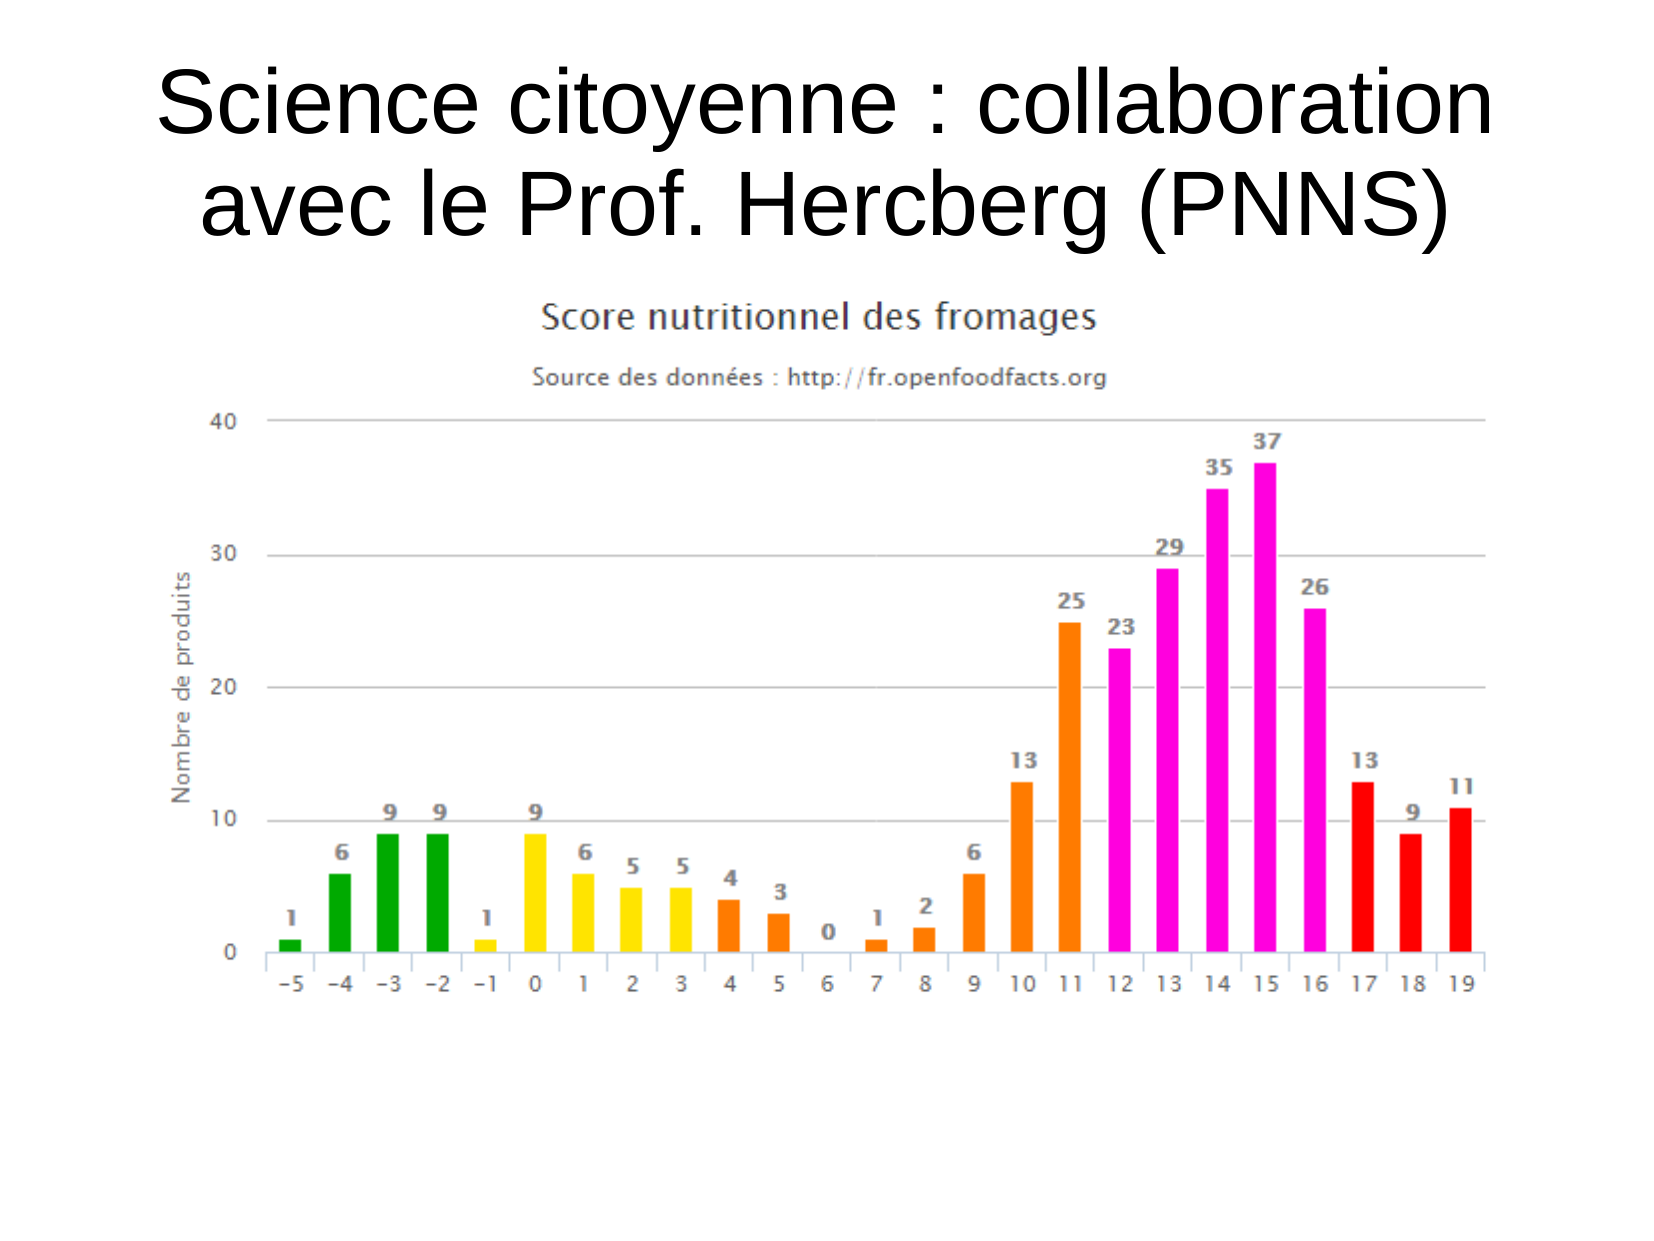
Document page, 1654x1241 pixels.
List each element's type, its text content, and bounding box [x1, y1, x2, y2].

picture [162, 290, 1492, 1010]
title Science citoyenne : collaboration avec le Prof. Hercberg (PNNS) [82, 49, 1571, 257]
